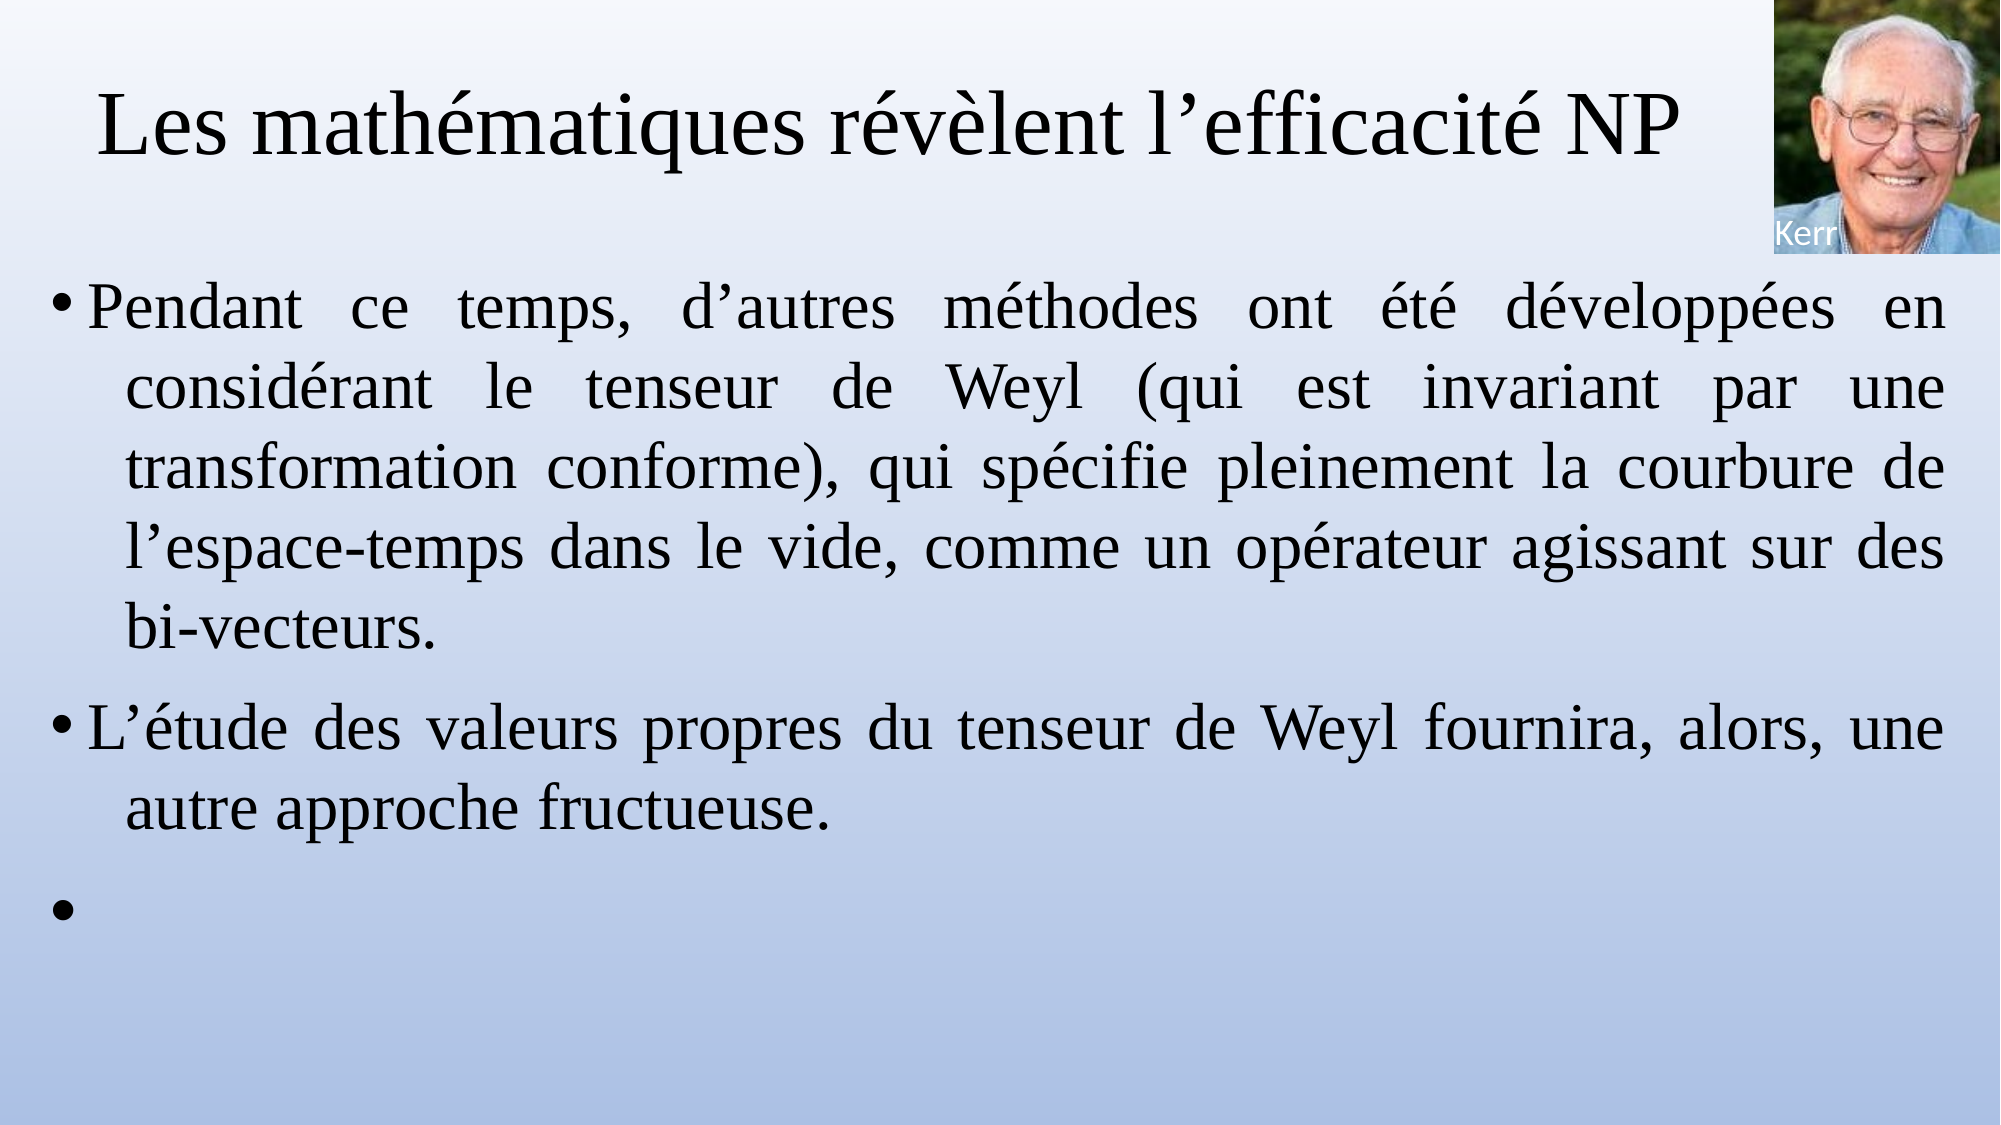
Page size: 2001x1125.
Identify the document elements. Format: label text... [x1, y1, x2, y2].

picture [1774, 0, 2000, 254]
list Pendant ce temps, d’autres méthodes ont été développées en considérant le tenseur de Weyl (qui est invariant par une transformation conforme), qui spécifie pleinement la courbure de l’espace-temps dans le vide, comme un opérateur agissant sur des bi-vecteurs. L’étude des valeurs propres du tenseur de Weyl fournira, alors, une autre approche fructueuse. [35, 254, 1965, 1111]
text_box Kerr [1759, 200, 1865, 261]
title Les mathématiques révèlent l’efficacité NP [69, 15, 1713, 234]
